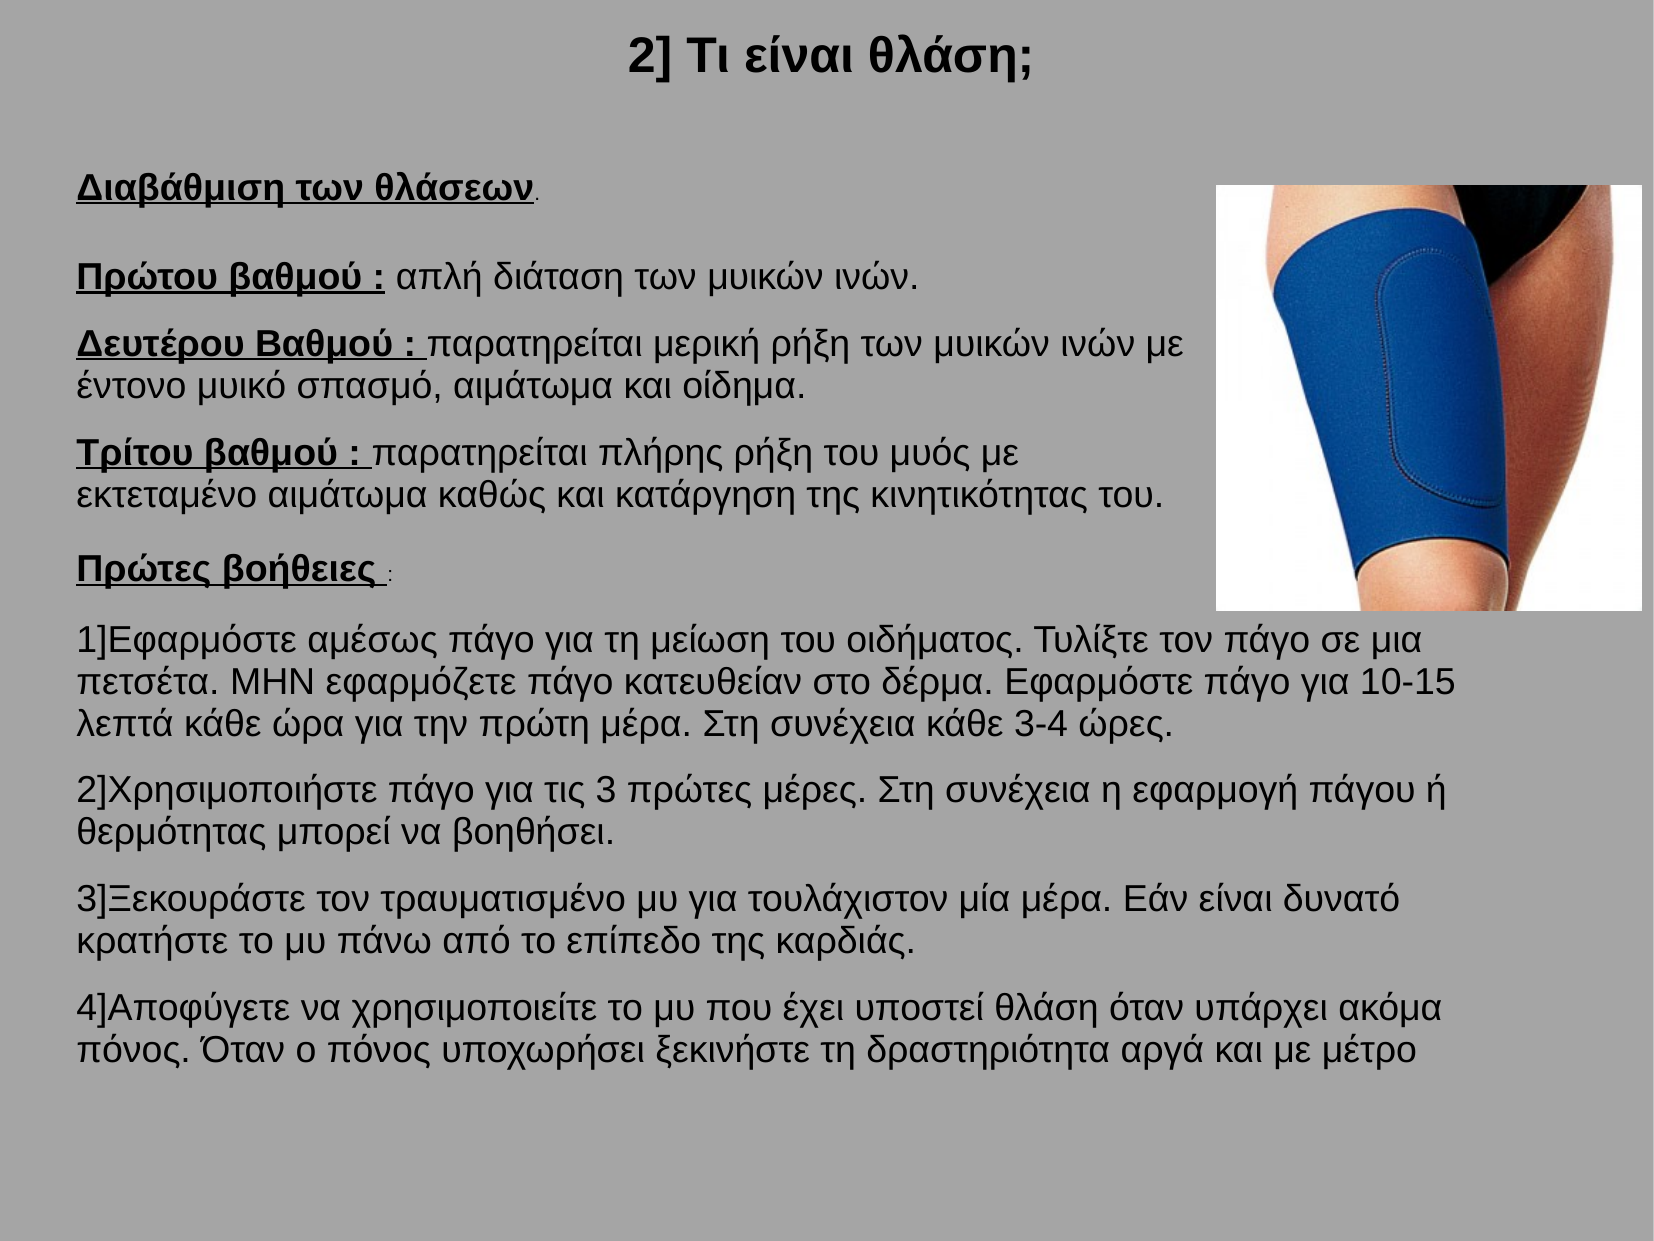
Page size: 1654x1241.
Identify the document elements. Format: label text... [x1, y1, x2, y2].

text_box Πρώτου βαθμού : απλή διάταση των μυικών ινών. Δευτέρου Βαθμού : παρατηρείται μερική ρήξη των μυικών ινών με έντονο μυικό σπασμό, αιμάτωμα και οίδημα. Τρίτου βαθμού : παρατηρείται πλήρης ρήξη του μυός με εκτεταμένο αιμάτωμα καθώς και κατάργηση της κινητικότητας του. [61, 248, 1210, 610]
text_box 2] Τι είναι θλάση; [401, 20, 1262, 308]
text_box Πρώτες βοήθειες : [61, 540, 865, 610]
text_box 1]Εφαρμόστε αμέσως πάγο για τη μείωση του οιδήματος. Τυλίξτε τον πάγο σε μια πετσέτα. ΜΗΝ εφαρμόζετε πάγο κατευθείαν στο δέρμα. Εφαρμόστε πάγο για 10-15 λεπτά κάθε ώρα για την πρώτη μέρα. Στη συνέχεια κάθε 3-4 ώρες. 2]Χρησιμοποιήστε πάγο για τις 3 πρώτες μέρες. Στη συνέχεια η εφαρμογή πάγου ή θερμότητας μπορεί να βοηθήσει. 3]Ξεκουράστε τον τραυματισμένο μυ για τουλάχιστον μία μέρα. Εάν είναι δυνατό κρατήστε το μυ πάνω από το επίπεδο της καρδιάς. 4]Αποφύγετε να χρησιμοποιείτε το μυ που έχει υποστεί θλάση όταν υπάρχει ακόμα πόνος. Όταν ο πόνος υποχωρήσει ξεκινήστε τη δραστηριότητα αργά και με μέτρο [61, 610, 1500, 1193]
picture [0, 0, 1654, 1241]
text_box Διαβάθμιση των θλάσεων. [61, 158, 847, 248]
